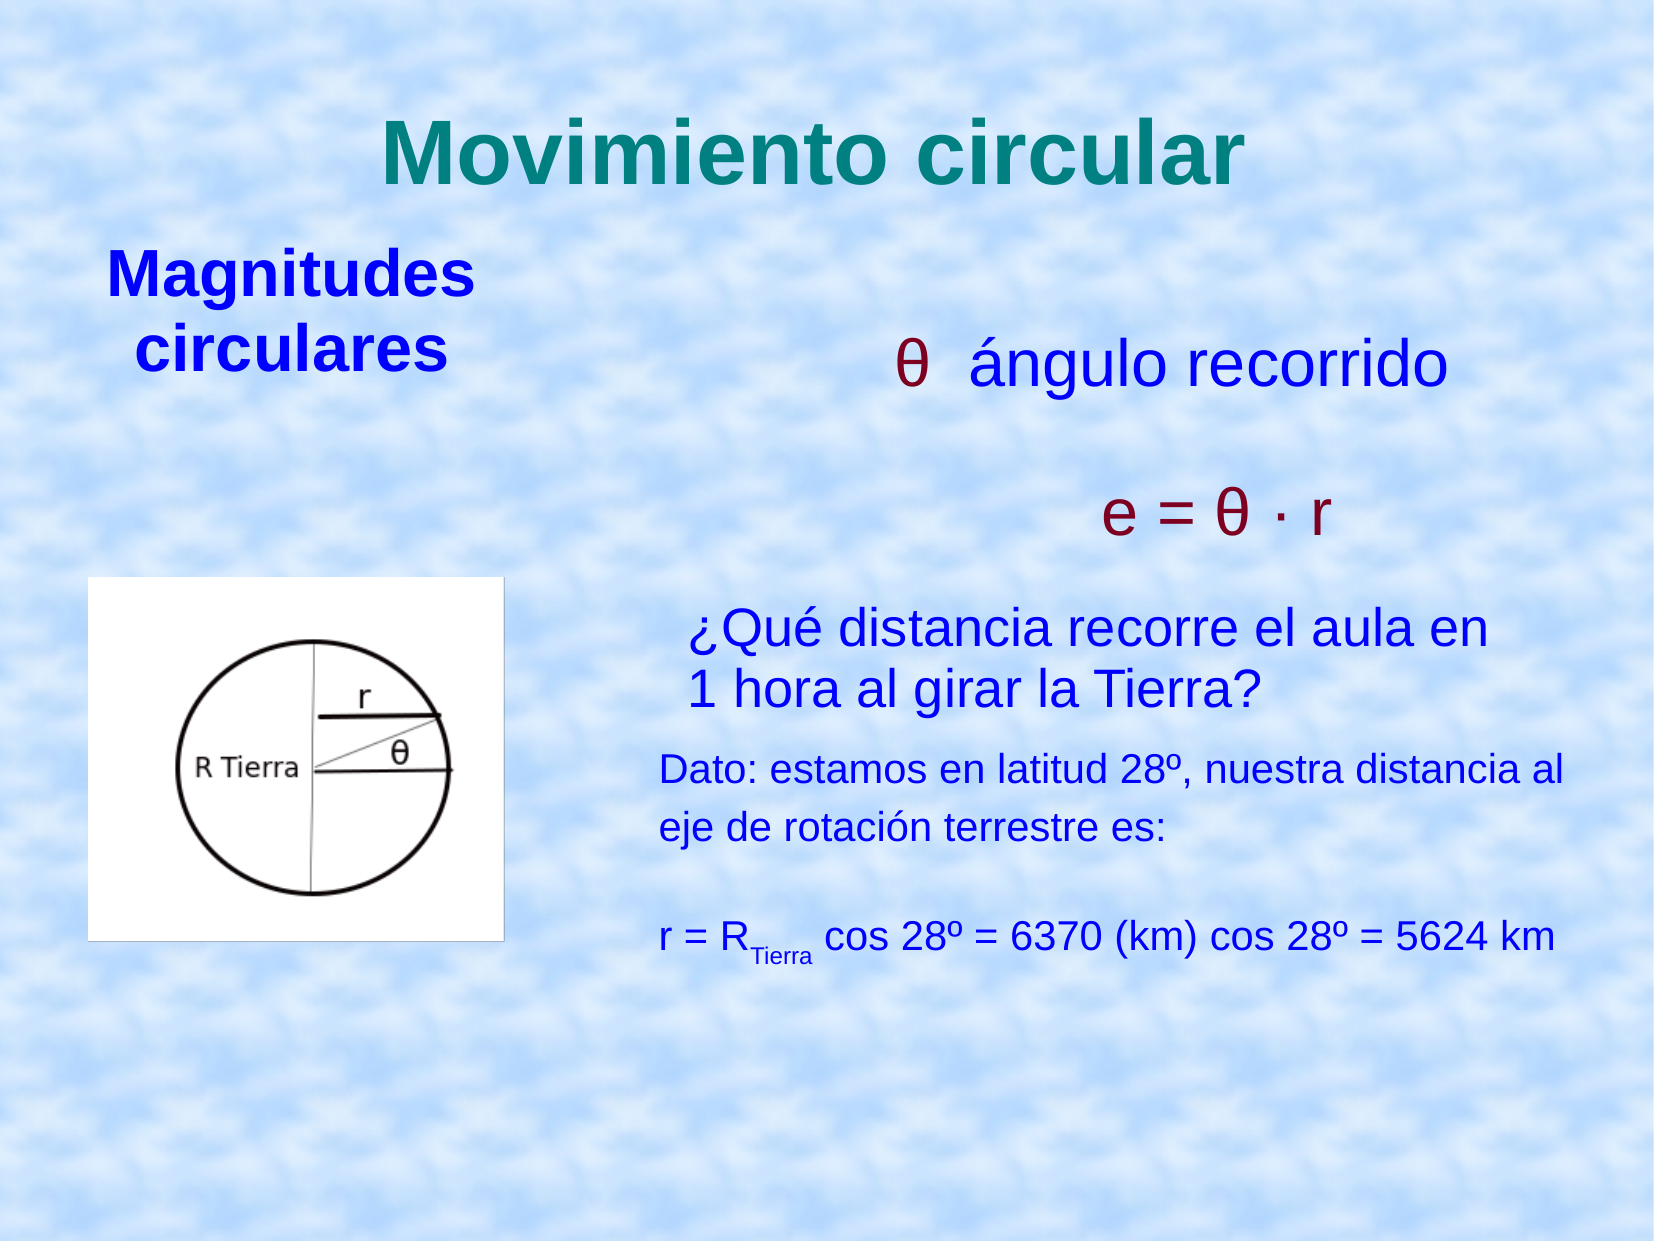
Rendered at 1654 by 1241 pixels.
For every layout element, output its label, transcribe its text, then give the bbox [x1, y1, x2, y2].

picture [0, 0, 1654, 1241]
text_box ¿Qué distancia recorre el aula en 1 hora al girar la Tierra? [531, 590, 1536, 738]
text_box Dato: estamos en latitud 28º, nuestra distancia al eje de rotación terrestre es: r = RTierra cos 28º = 6370 (km) cos 28º = 5624 km [501, 738, 1625, 979]
text_box θ ángulo recorrido e = θ · r [738, 318, 1627, 633]
text_box Magnitudes circulares [88, 236, 496, 386]
title Movimiento circular [82, 49, 1571, 257]
